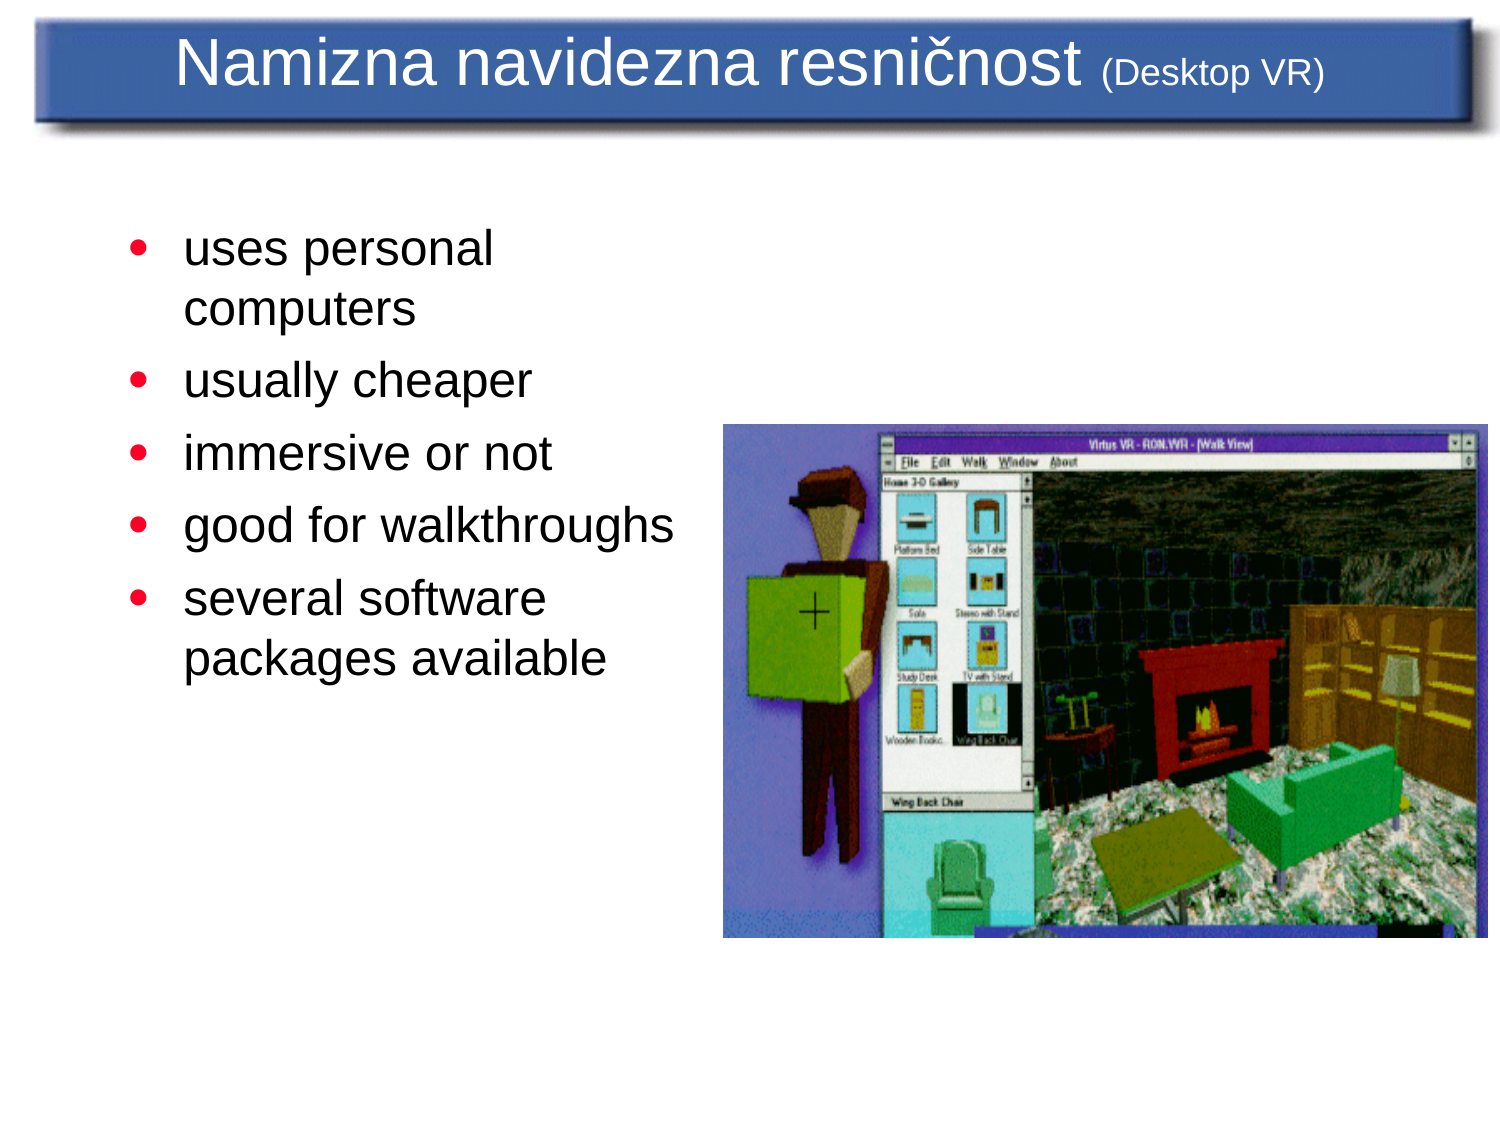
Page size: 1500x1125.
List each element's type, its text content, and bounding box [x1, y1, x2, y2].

picture [33, 15, 1500, 142]
picture [723, 424, 1488, 938]
list uses personal computers usually cheaper immersive or not good for walkthroughs several software packages available [112, 208, 738, 884]
title Namizna navidezna resničnost (Desktop VR) [112, 0, 1388, 119]
